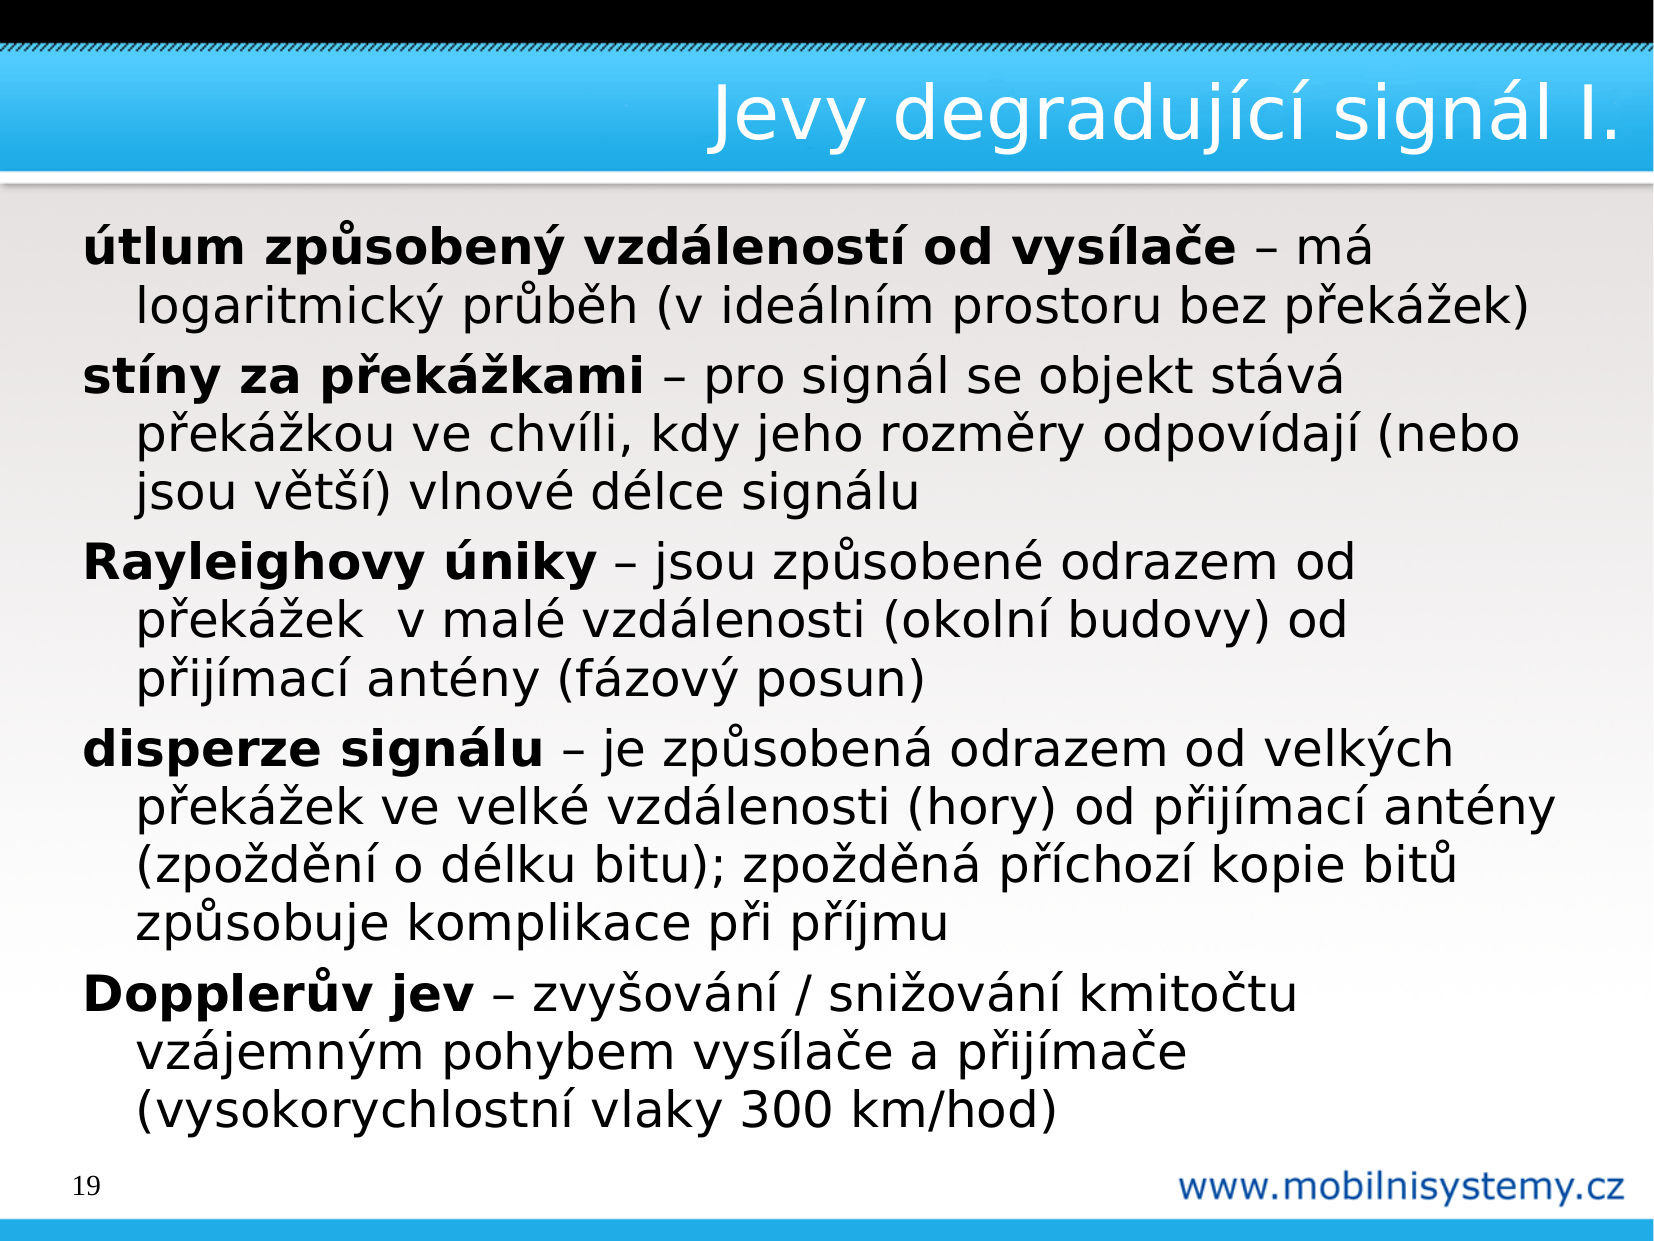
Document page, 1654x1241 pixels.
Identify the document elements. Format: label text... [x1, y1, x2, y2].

picture [0, 0, 1654, 1241]
list útlum způsobený vzdáleností od vysílače – má logaritmický průběh (v ideálním prostoru bez překážek) stíny za překážkami – pro signál se objekt stává překážkou ve chvíli, kdy jeho rozměry odpovídají (nebo jsou větší) vlnové délce signálu Rayleighovy úniky – jsou způsobené odrazem od překážek v malé vzdálenosti (okolní budovy) od přijímací antény (fázový posun) disperze signálu – je způsobená odrazem od velkých překážek ve velké vzdálenosti (hory) od přijímací antény (zpoždění o délku bitu); zpožděná příchozí kopie bitů způsobuje komplikace při příjmu Dopplerův jev – zvyšování / snižování kmitočtu vzájemným pohybem vysílače a přijímače (vysokorychlostní vlaky 300 km/hod) [64, 218, 1565, 1140]
title Jevy degradující signál I. [29, 49, 1625, 178]
